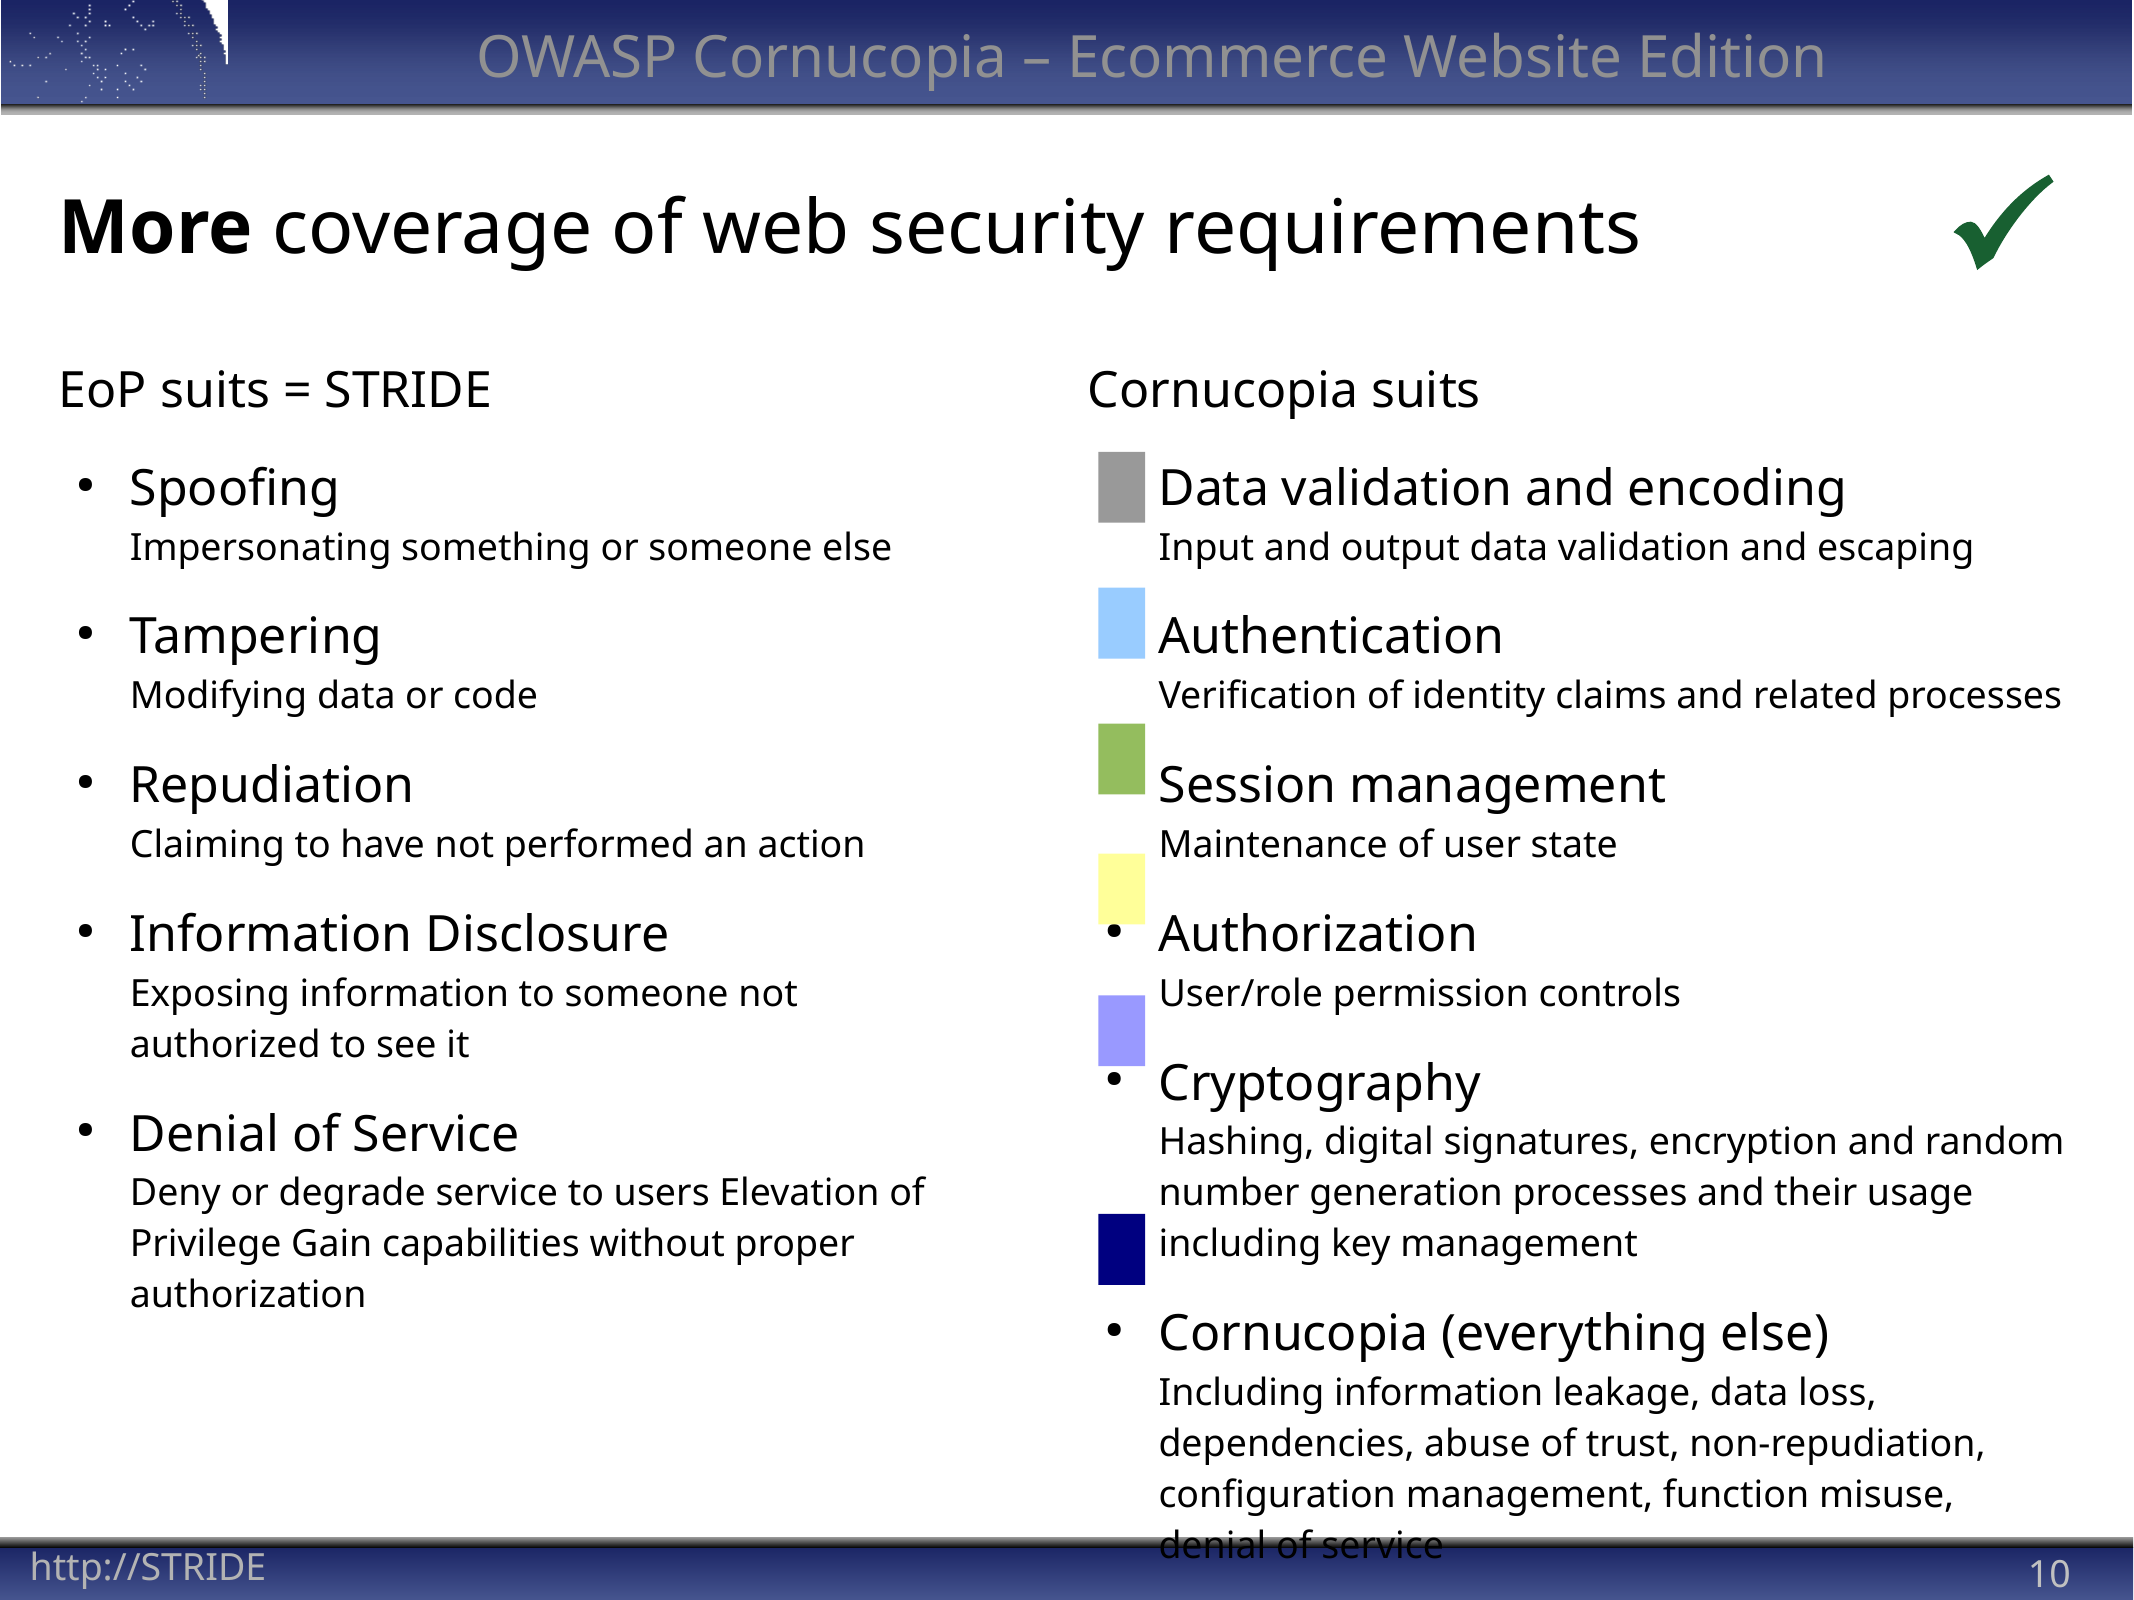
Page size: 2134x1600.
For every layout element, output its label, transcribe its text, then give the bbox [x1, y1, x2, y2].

list [1098, 1213, 1146, 1285]
list http://STRIDE [29, 1540, 2038, 1600]
list EoP suits = STRIDE Spoofing Impersonating something or someone else Tampering Modifying data or code Repudiation Claiming to have not performed an action Information Disclosure Exposing information to someone not authorized to see it Denial of Service Deny or degrade service to users Elevation of Privilege Gain capabilities without proper authorization [58, 354, 945, 1536]
list Cornucopia suits Data validation and encoding Input and output data validation and escaping Authentication Verification of identity claims and related processes Session management Maintenance of user state Authorization User/role permission controls Cryptography Hashing, digital signatures, encryption and random number generation processes and their usage including key management Cornucopia (everything else) Including information leakage, data loss, dependencies, abuse of trust, non-repudiation, configuration management, function misuse, denial of service [1087, 354, 2068, 1536]
list [1098, 587, 1146, 659]
list [1098, 995, 1146, 1067]
list [1098, 723, 1146, 795]
list ü [1730, 177, 2061, 325]
list [1098, 853, 1146, 925]
list [1098, 451, 1146, 523]
title More coverage of web security requirements [58, 124, 2126, 325]
